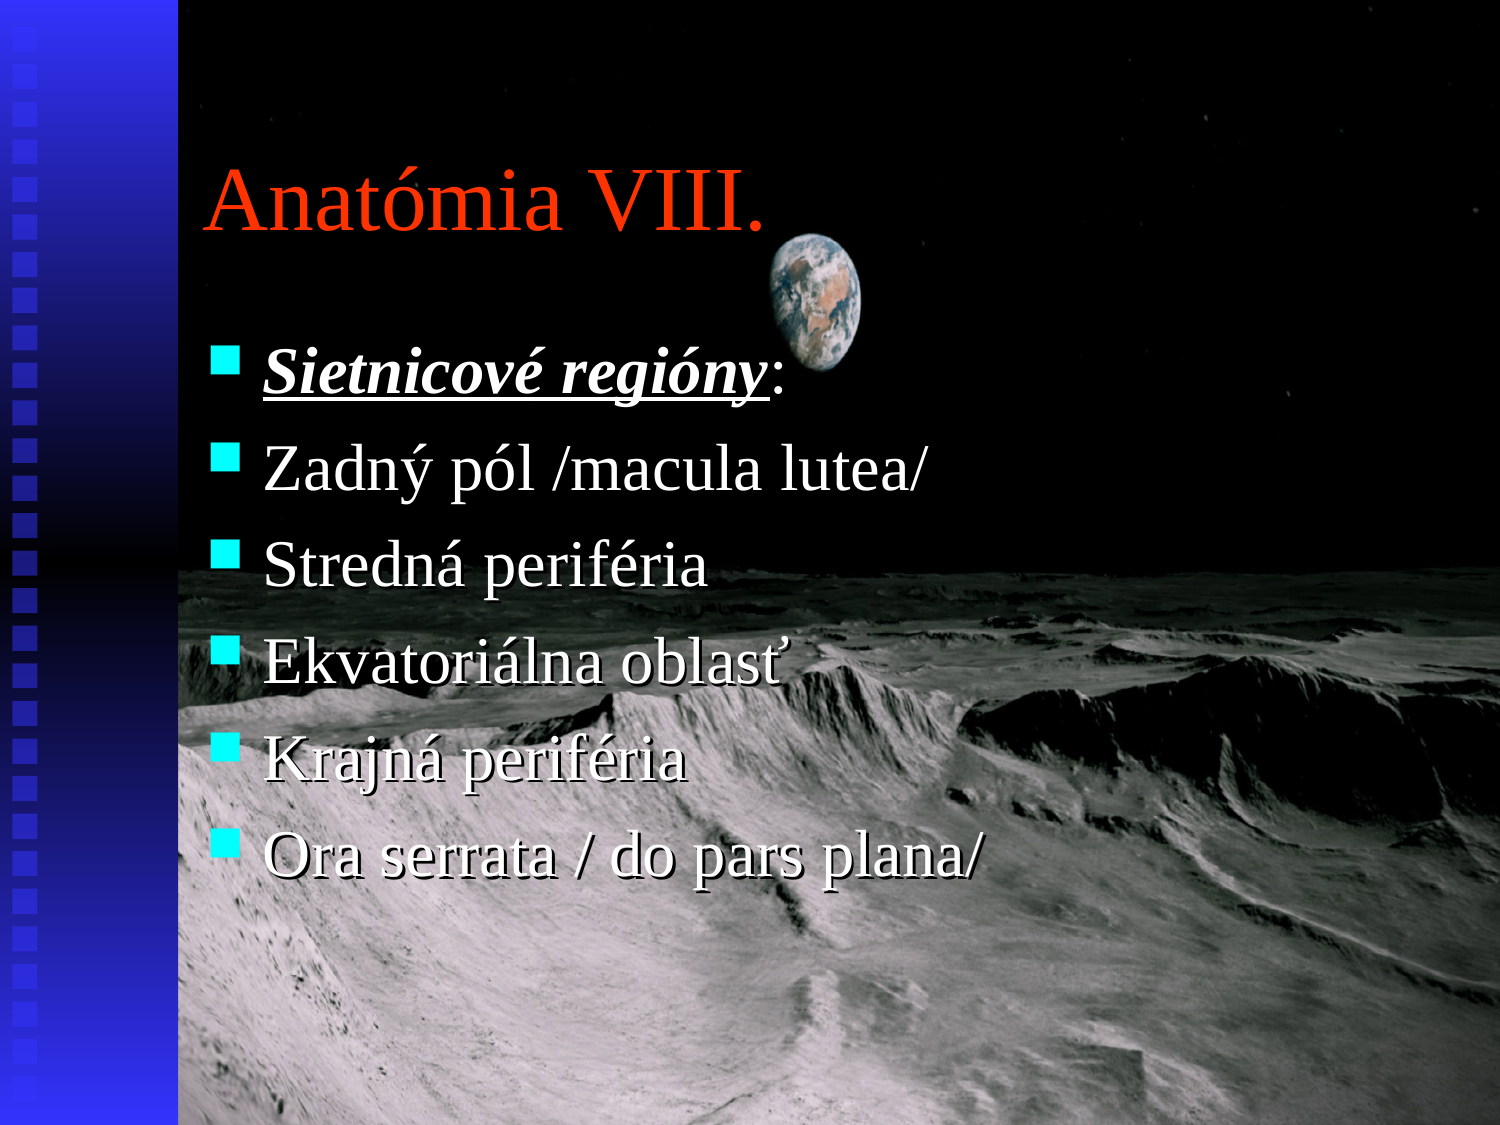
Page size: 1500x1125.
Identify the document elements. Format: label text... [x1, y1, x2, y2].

list Sietnicové regióny: Zadný pól /macula lutea/ Stredná periféria Ekvatoriálna oblasť Krajná periféria Ora serrata / do pars plana/ [191, 319, 1467, 995]
title Anatómia VIII. [187, 99, 1463, 288]
picture [0, 0, 1500, 1125]
